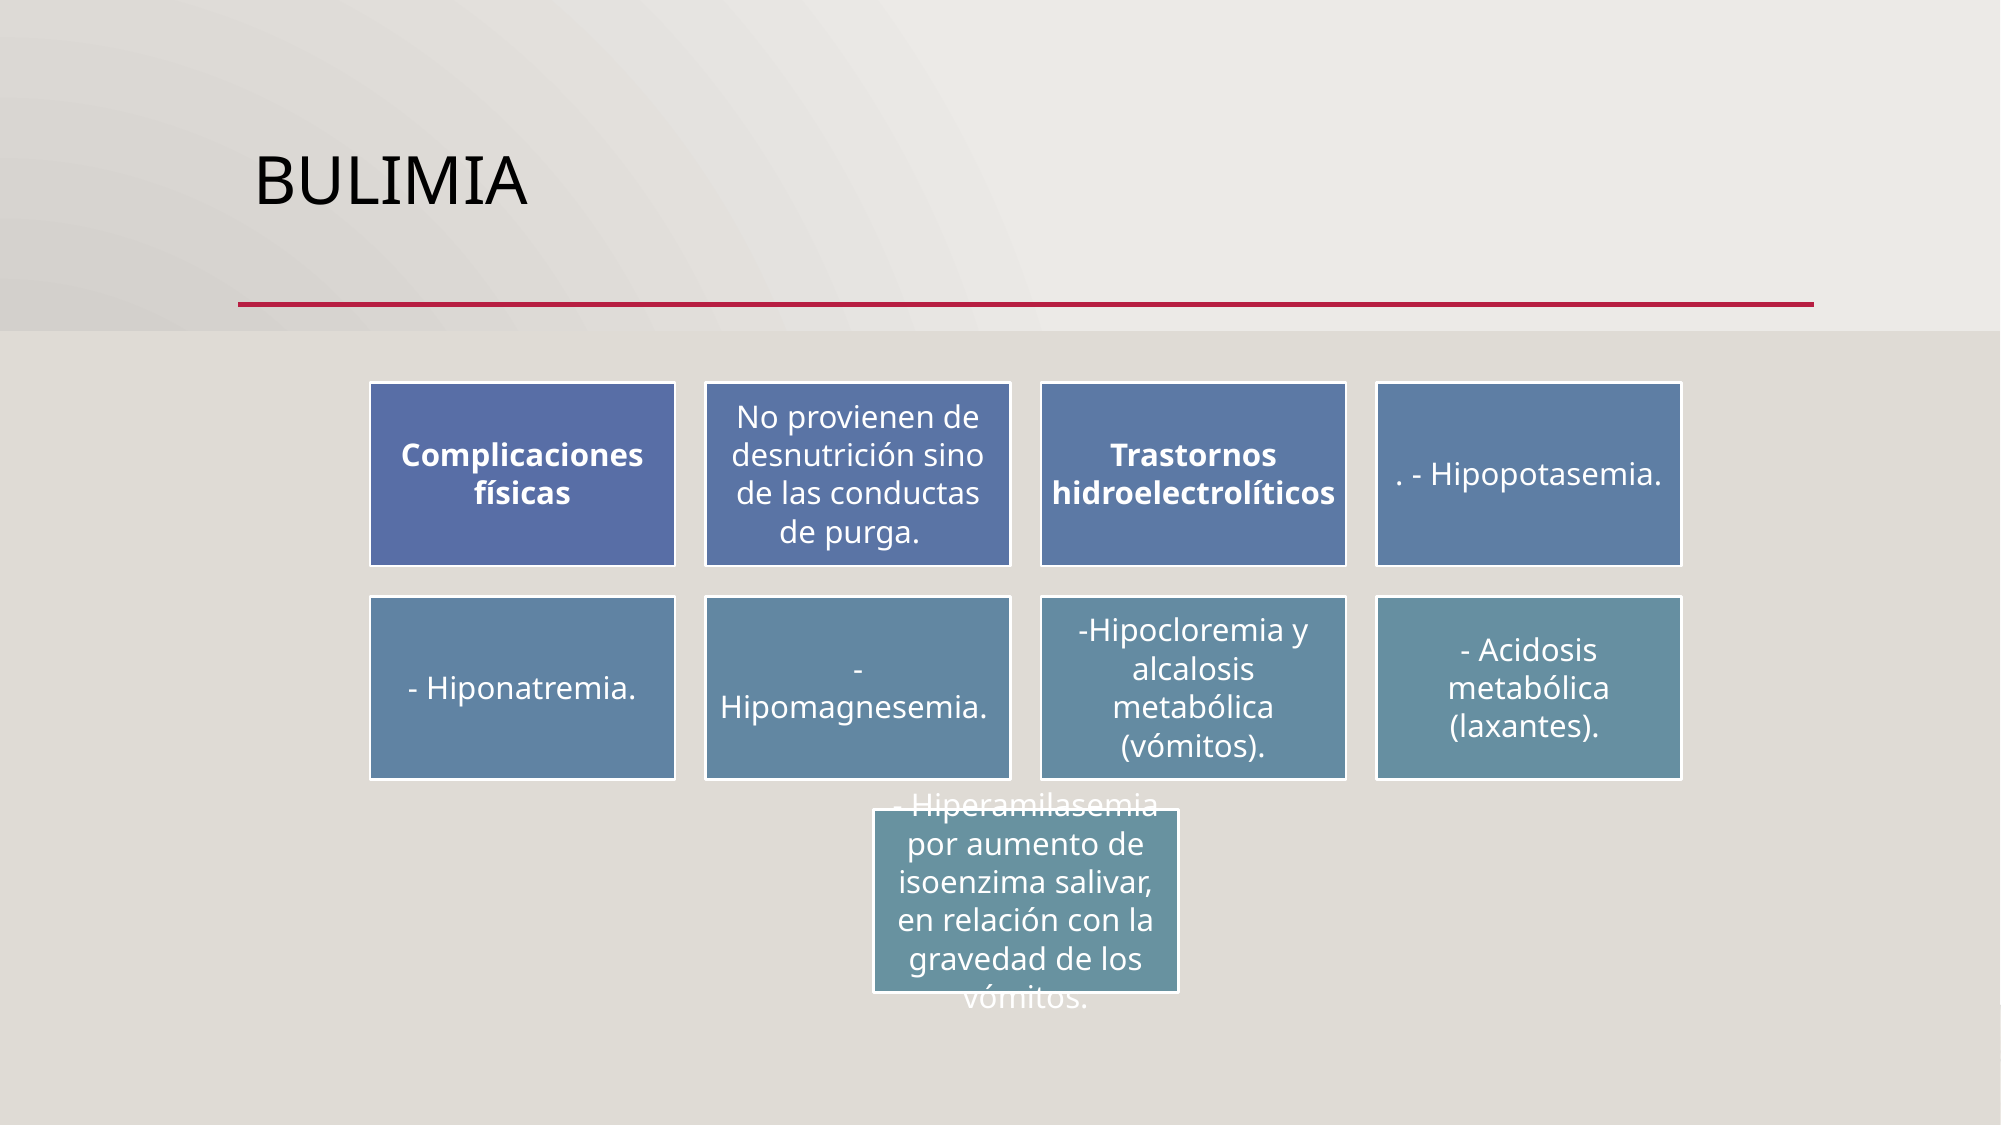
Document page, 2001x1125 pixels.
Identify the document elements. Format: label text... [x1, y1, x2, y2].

text_box Complicaciones físicas [369, 382, 676, 566]
text_box - Acidosis metabólica (laxantes). [1376, 596, 1682, 780]
text_box - Hiperamilasemia por aumento de isoenzima salivar, en relación con la gravedad de los vómitos. [873, 809, 1179, 993]
text_box [0, 0, 2000, 1125]
text_box . - Hipopotasemia. [1376, 382, 1682, 566]
text_box -Hipocloremia y alcalosis metabólica (vómitos). [1041, 596, 1347, 780]
title BULIMIA [238, 131, 1814, 302]
text_box - Hipomagnesemia. [705, 596, 1011, 780]
text_box No provienen de desnutrición sino de las conductas de purga. [705, 382, 1011, 566]
text_box Trastornos hidroelectrolíticos [1041, 382, 1347, 566]
text_box - Hiponatremia. [369, 596, 676, 780]
